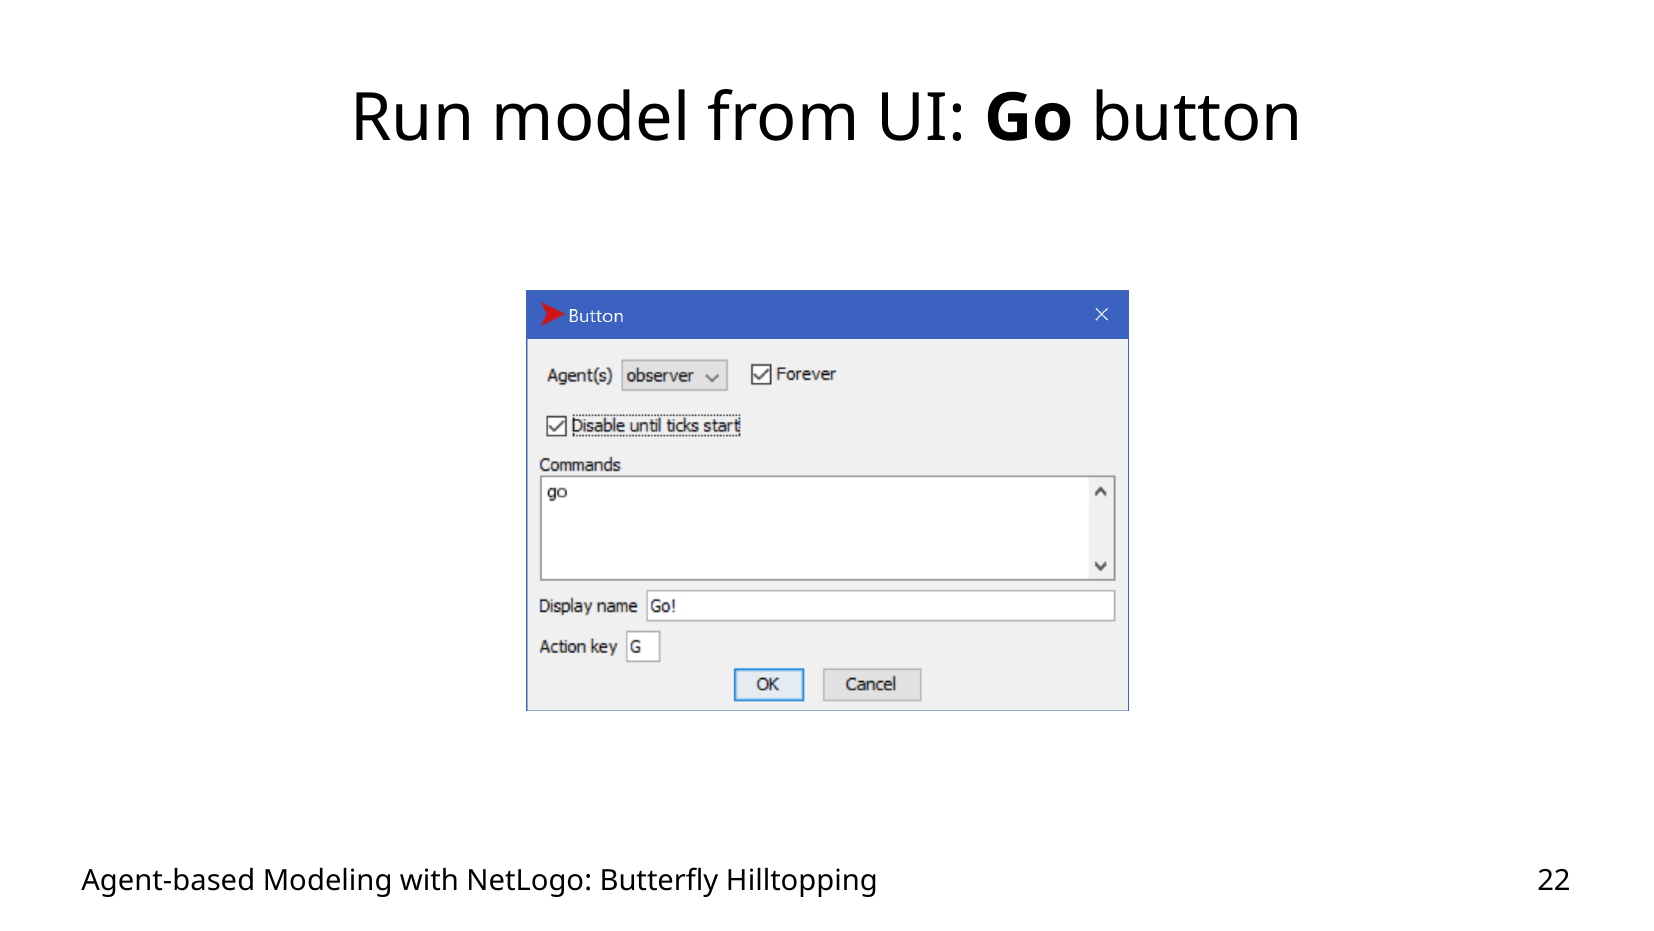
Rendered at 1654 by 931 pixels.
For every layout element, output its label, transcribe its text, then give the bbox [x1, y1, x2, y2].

picture [526, 290, 1129, 711]
title Run model from UI: Go button [82, 22, 1571, 207]
